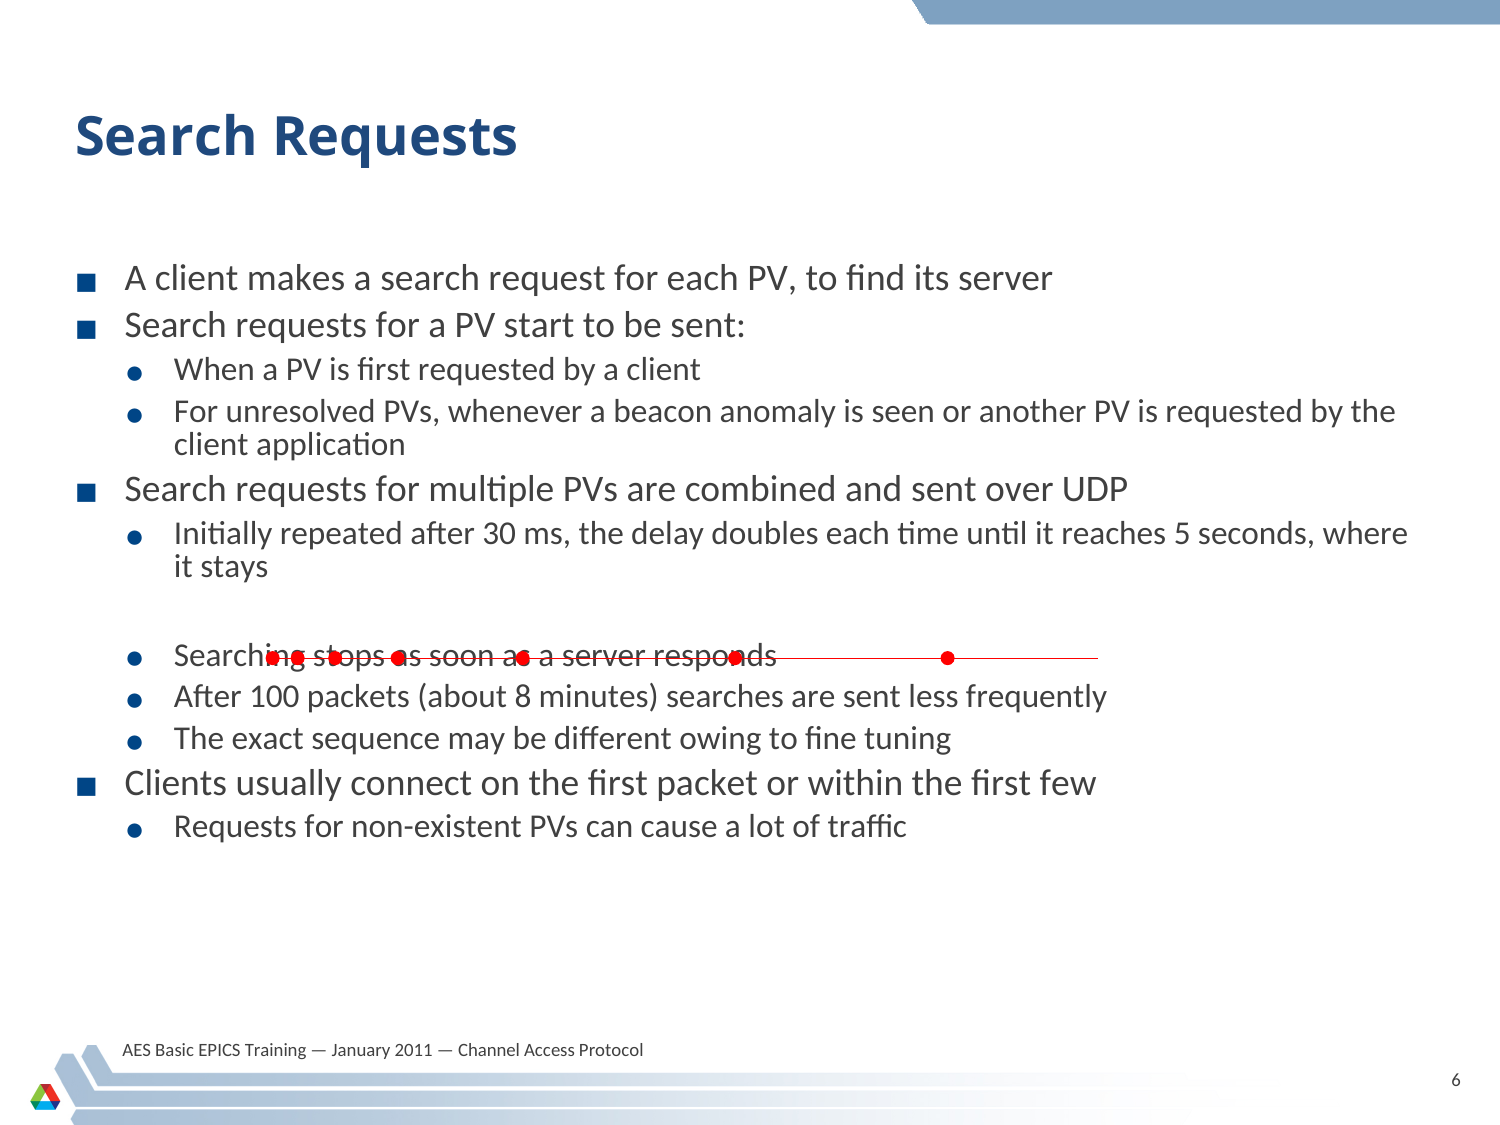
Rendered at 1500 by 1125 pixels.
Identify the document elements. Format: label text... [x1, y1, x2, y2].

text_box [391, 659, 404, 665]
text_box [941, 651, 954, 665]
text_box [516, 659, 529, 665]
text_box [329, 659, 342, 665]
title Search Requests [75, 103, 1426, 167]
text_box [328, 651, 342, 658]
text_box [291, 659, 304, 665]
picture [0, 1037, 1500, 1125]
picture [0, 0, 1500, 26]
text_box [266, 651, 279, 665]
text_box [391, 651, 404, 658]
text_box [516, 651, 529, 658]
text_box [728, 651, 742, 658]
text_box [729, 659, 742, 665]
text_box [291, 651, 304, 658]
list A client makes a search request for each PV, to find its server Search requests for a PV start to be sent: When a PV is first requested by a client For unresolved PVs, whenever a beacon anomaly is seen or another PV is requested by the client application Search requests for multiple PVs are combined and sent over UDP Initially repeated after 30 ms, the delay doubles each time until it reaches 5 seconds, where it stays Searching stops as soon as a server responds After 100 packets (about 8 minutes) searches are sent less frequently The exact sequence may be different owing to fine tuning Clients usually connect on the first packet or within the first few Requests for non-existent PVs can cause a lot of traffic [75, 262, 1426, 923]
